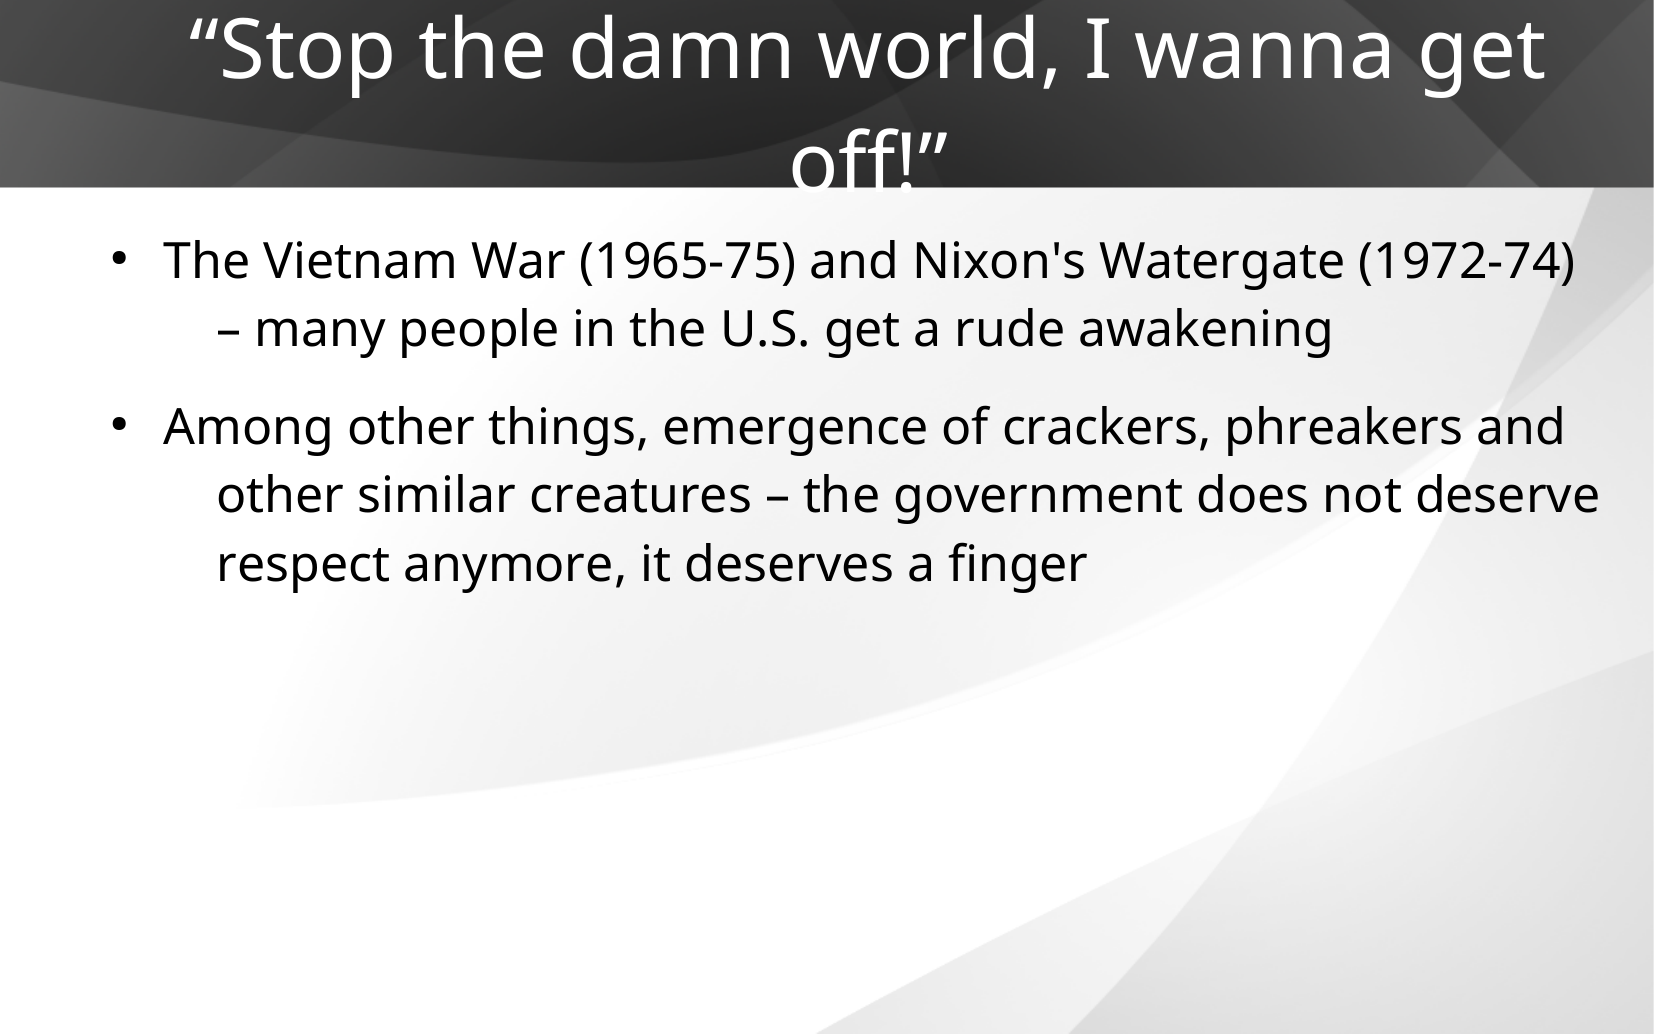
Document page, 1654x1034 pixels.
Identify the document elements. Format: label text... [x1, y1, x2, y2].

picture [0, 0, 1654, 1034]
list The Vietnam War (1965-75) and Nixon's Watergate (1972-74) – many people in the U.S. get a rude awakening Among other things, emergence of crackers, phreakers and other similar creatures – the government does not deserve respect anymore, it deserves a finger [75, 225, 1613, 1013]
title “Stop the damn world, I wanna get off!” [124, 0, 1613, 208]
